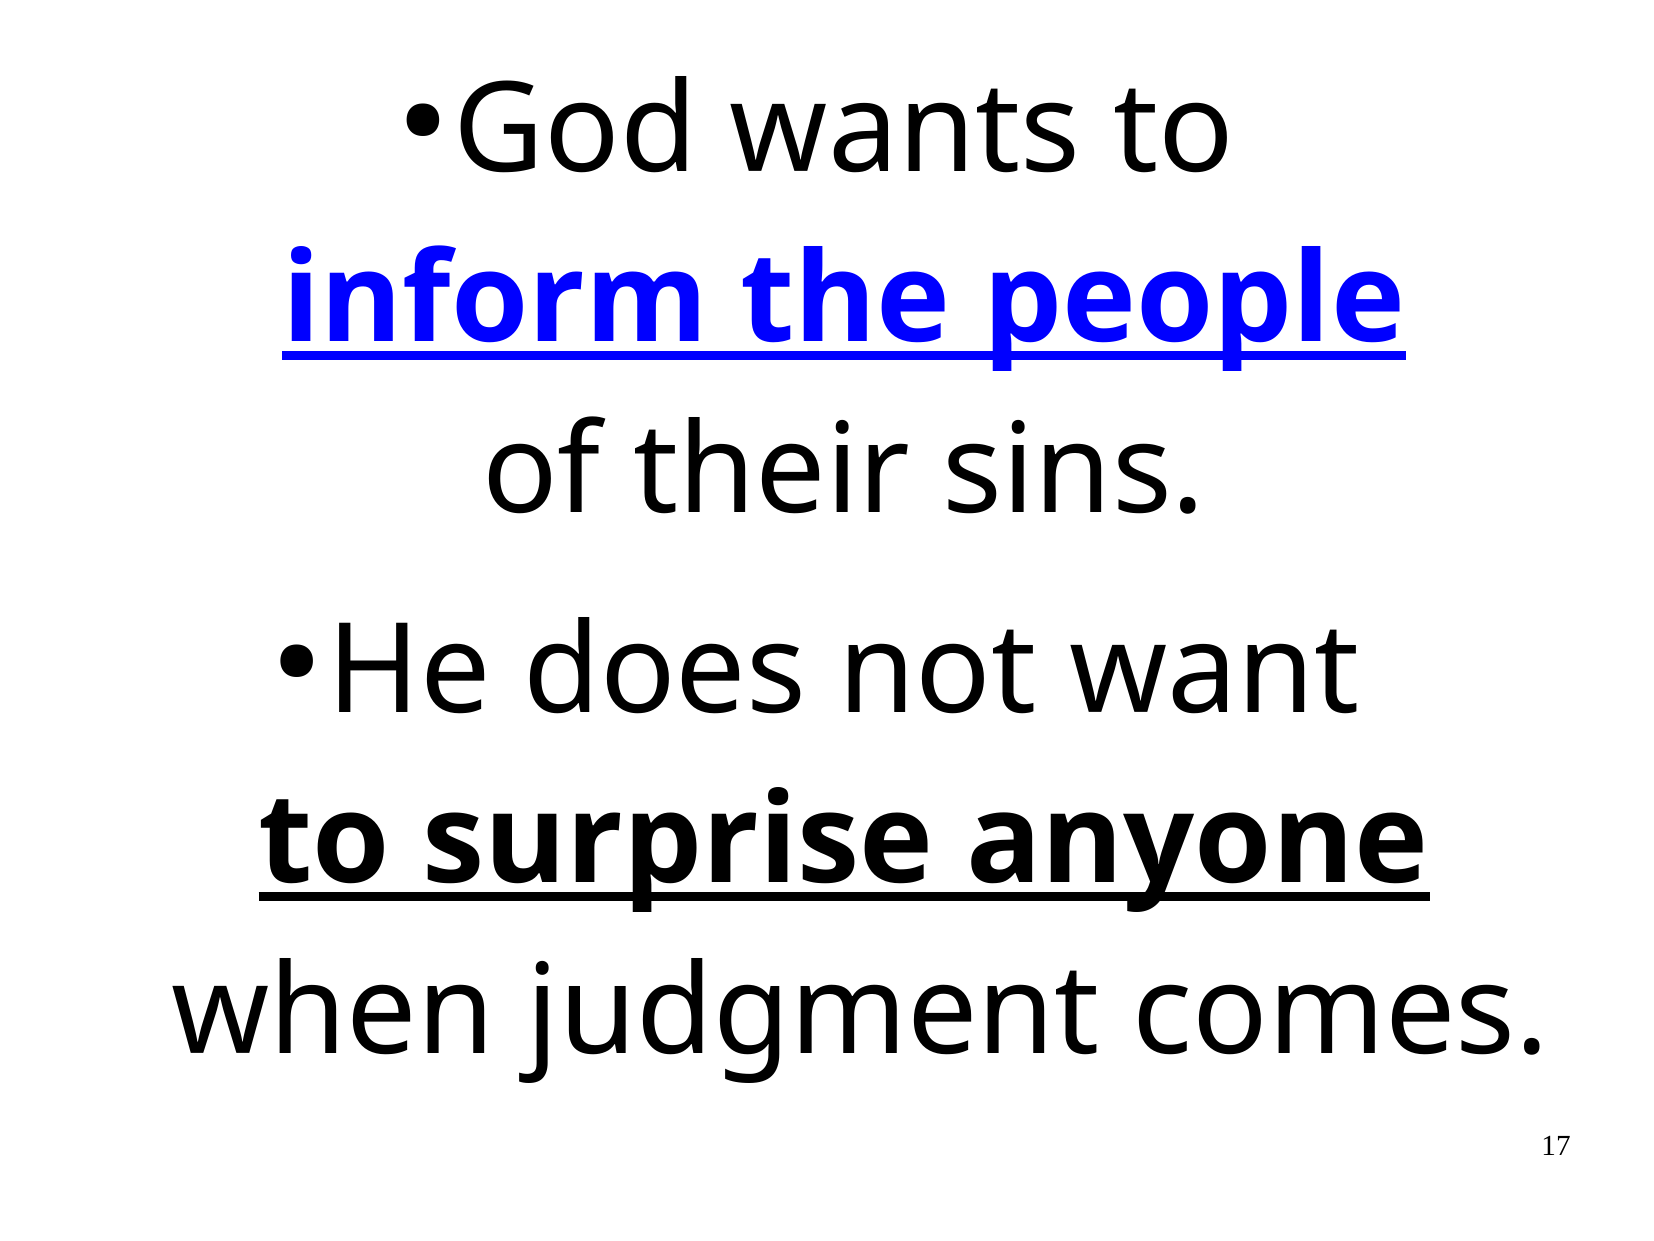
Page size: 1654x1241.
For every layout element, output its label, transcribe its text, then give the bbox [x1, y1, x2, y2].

list God wants to inform the people of their sins. He does not want to surprise anyone when judgment comes. [37, 37, 1613, 1238]
